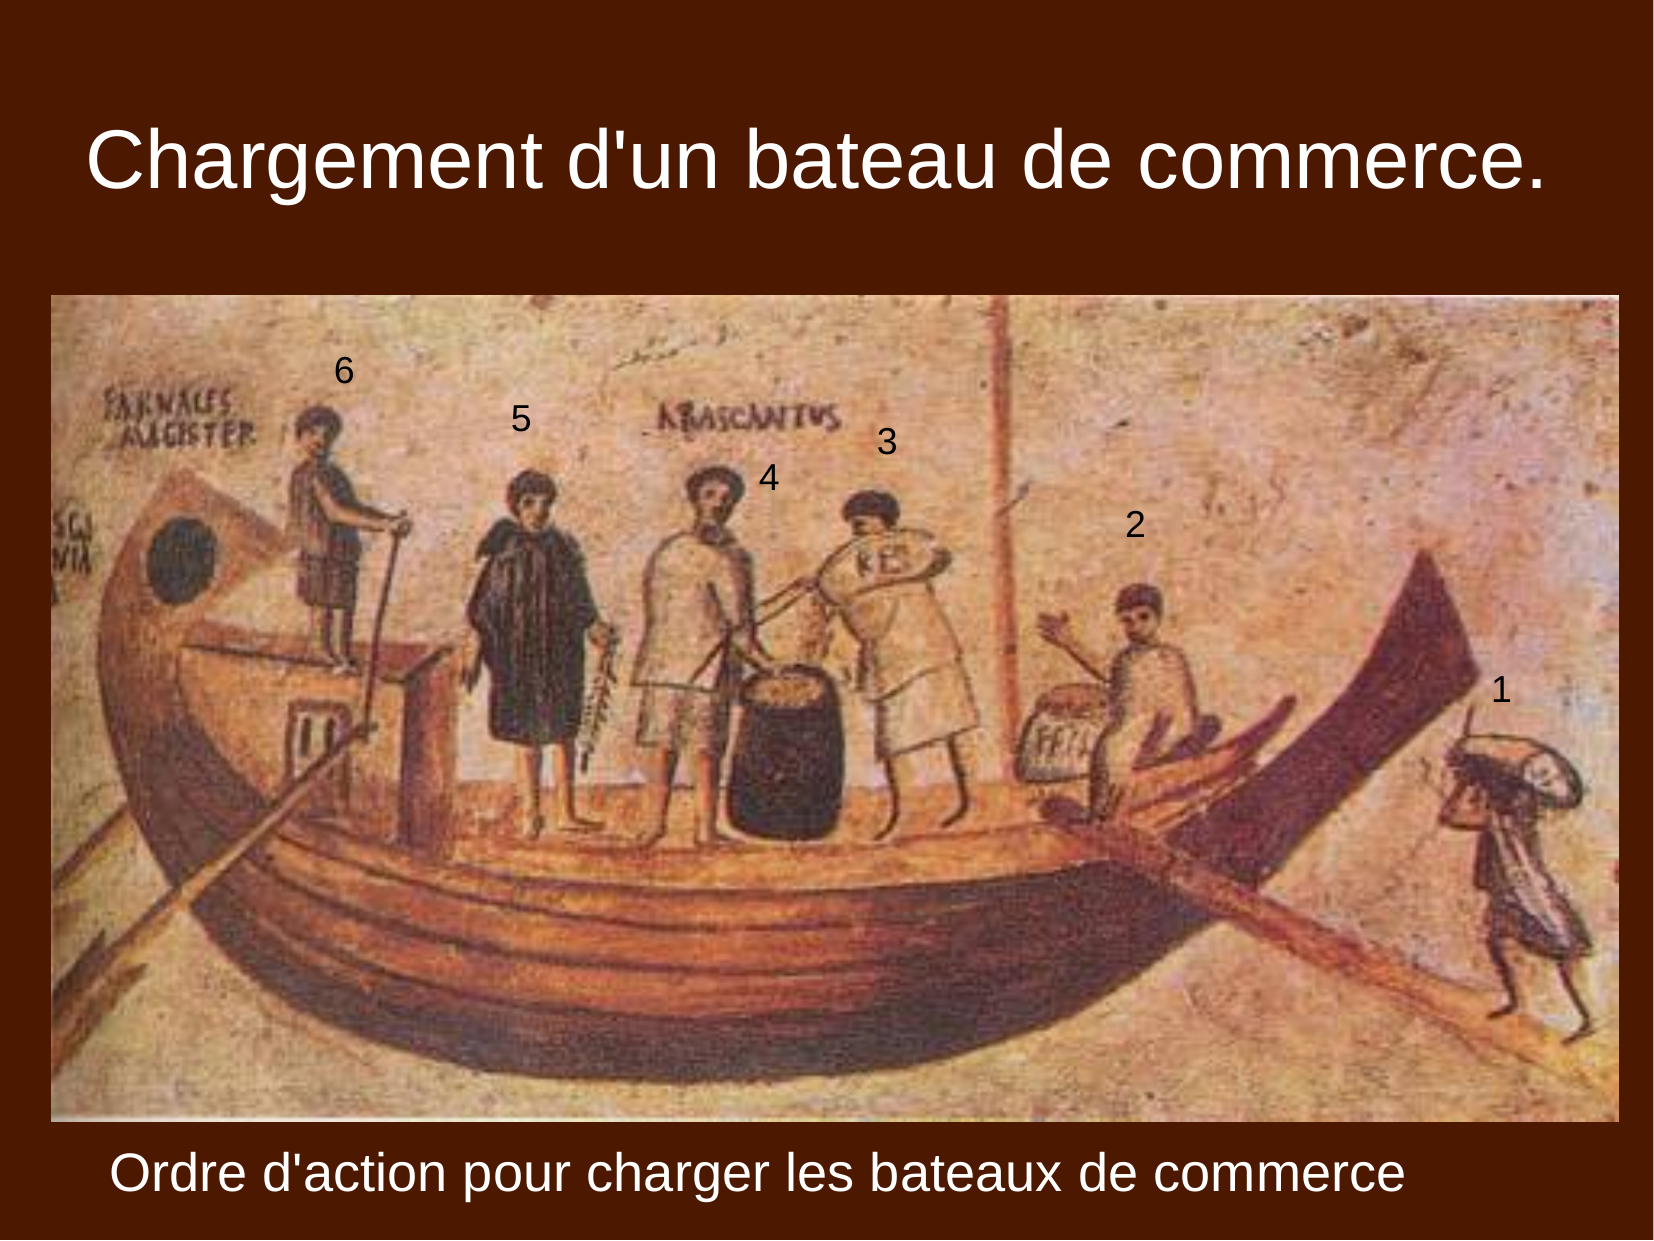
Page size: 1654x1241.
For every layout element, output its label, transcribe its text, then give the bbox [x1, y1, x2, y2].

text_box Chargement d'un bateau de commerce. [70, 106, 1654, 215]
text_box 3 [862, 413, 957, 471]
text_box 2 [1110, 496, 1193, 553]
text_box 6 [318, 342, 367, 400]
picture [51, 295, 1619, 1123]
text_box 1 [1476, 661, 1548, 719]
text_box 4 [744, 448, 804, 506]
text_box Ordre d'action pour charger les bateaux de commerce [94, 1134, 1619, 1211]
text_box 5 [496, 389, 567, 447]
